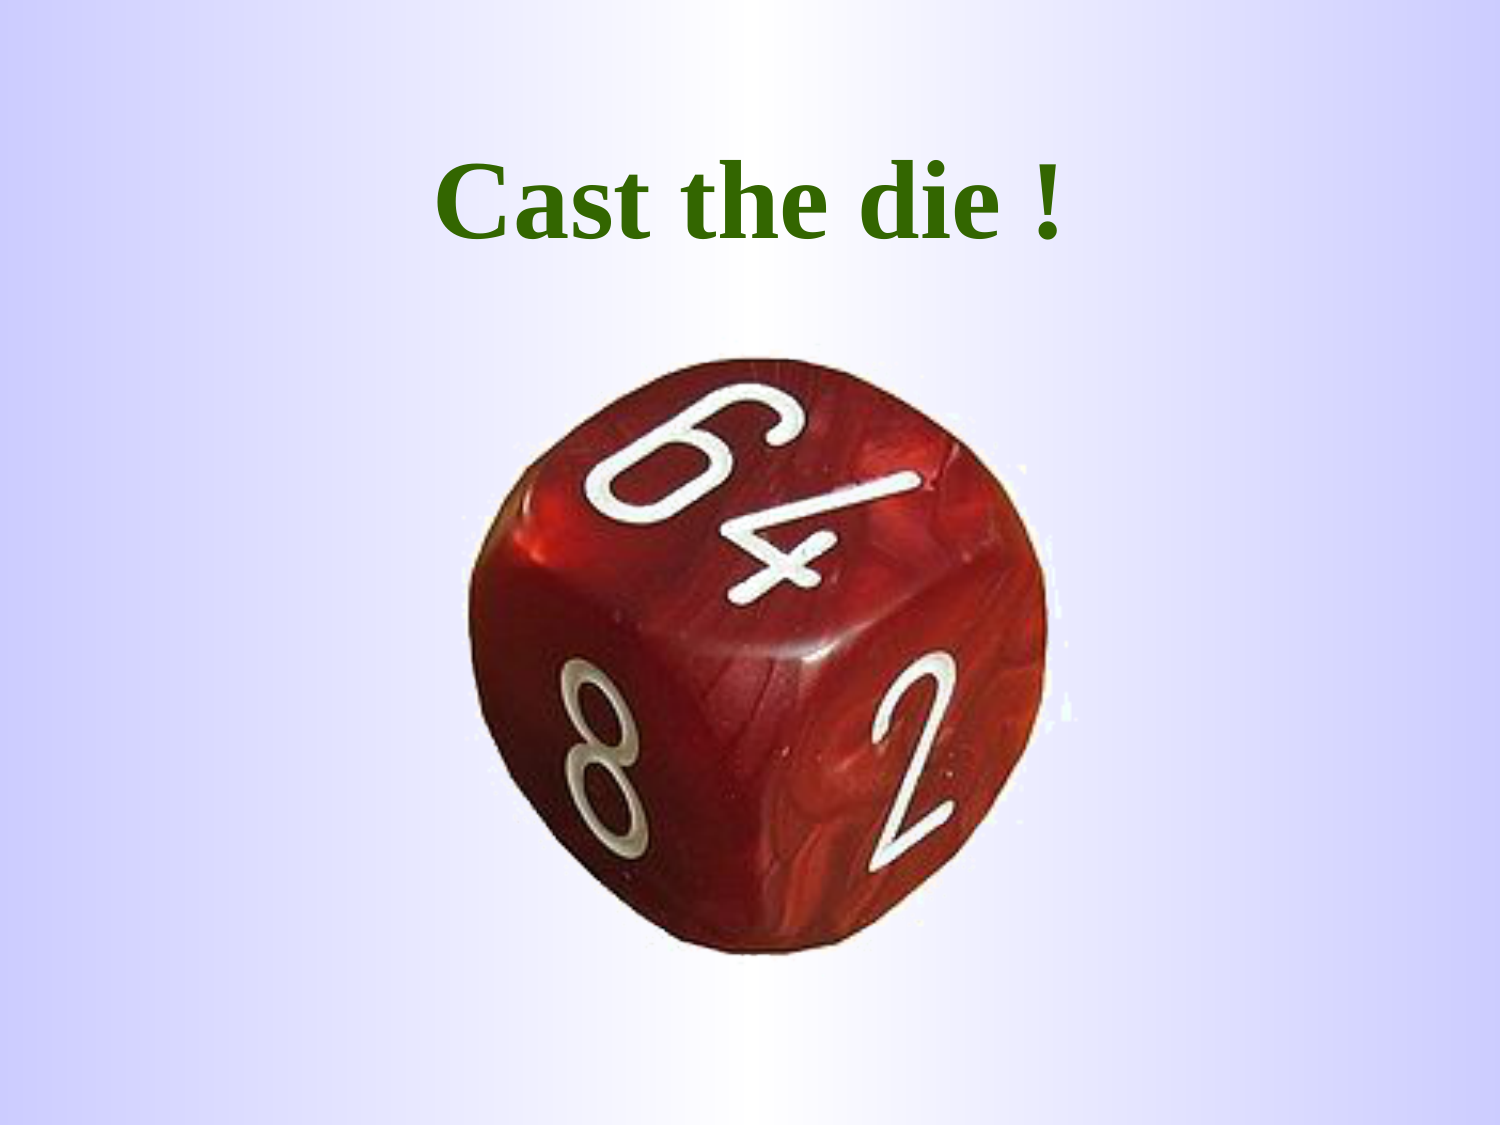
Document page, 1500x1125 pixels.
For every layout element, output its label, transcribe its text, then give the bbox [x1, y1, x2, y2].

picture [412, 312, 1117, 1001]
title Cast the die ! [112, 99, 1388, 288]
